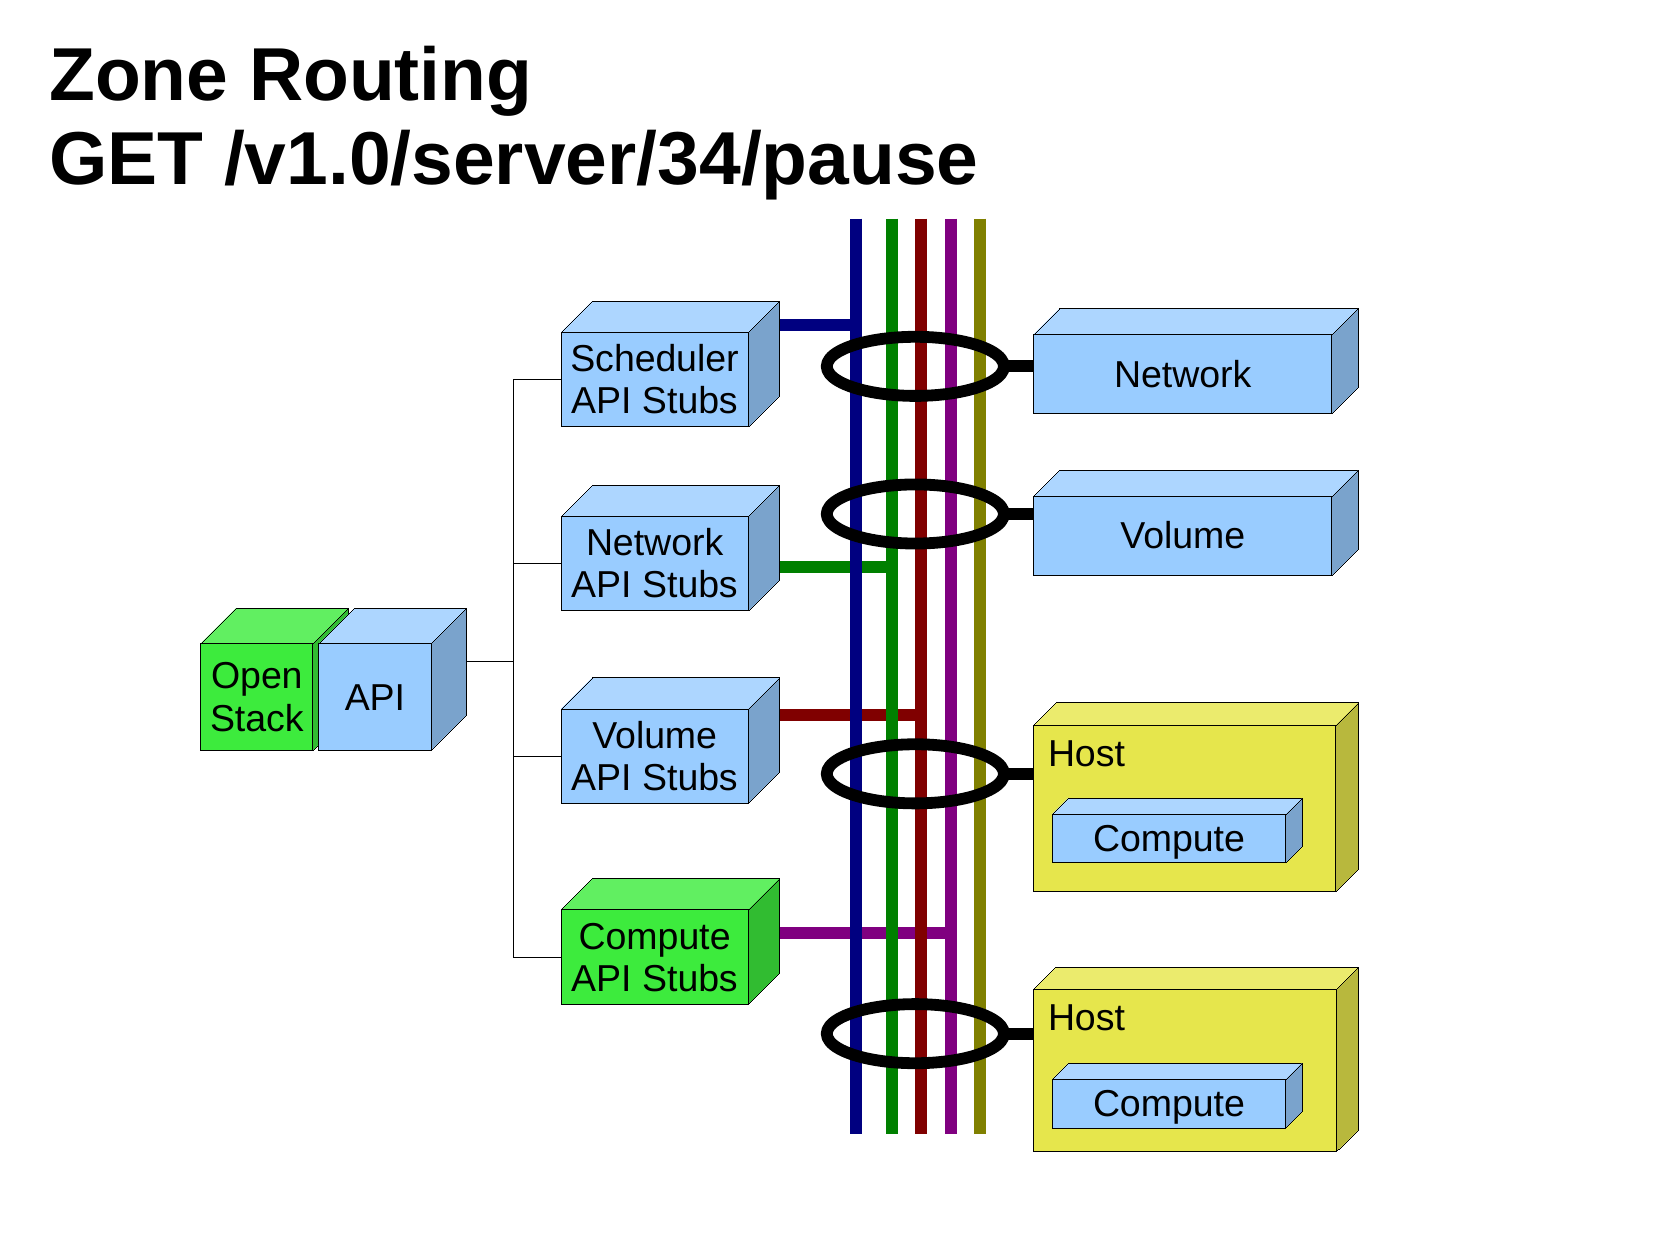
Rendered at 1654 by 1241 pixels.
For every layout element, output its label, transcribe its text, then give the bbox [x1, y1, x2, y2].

text_box Host [1033, 990, 1336, 1152]
text_box Volume [1033, 497, 1331, 576]
text_box Compute API Stubs [561, 910, 748, 1005]
table_header Instance [1033, 308, 1357, 335]
table_cell cab6297... [1033, 702, 1358, 726]
text_box Compute [200, 608, 347, 644]
table_header Weight [1033, 470, 1357, 497]
text_box Compute [318, 608, 465, 644]
text_box Zone Routing GET /v1.0/server/34/pause [34, 25, 995, 208]
text_box Host [1033, 726, 1335, 892]
table_cell 23 [561, 301, 778, 333]
text_box Scheduler API Stubs [561, 333, 748, 427]
table_cell 15 [1052, 1063, 1301, 1080]
text_box Network API Stubs [561, 517, 748, 611]
table_cell 78 [561, 878, 779, 910]
text_box API [318, 644, 431, 751]
text_box Volume API Stubs [561, 710, 748, 804]
text_box Network [1033, 335, 1331, 414]
table_cell f7b383c1... [561, 485, 778, 517]
table_cell 2 [561, 677, 779, 710]
text_box Compute [1052, 815, 1285, 863]
table_cell 1 [1033, 967, 1357, 990]
text_box Compute [1052, 1080, 1285, 1129]
text_box Open Stack [200, 644, 312, 751]
table_header Blob [1052, 798, 1301, 815]
